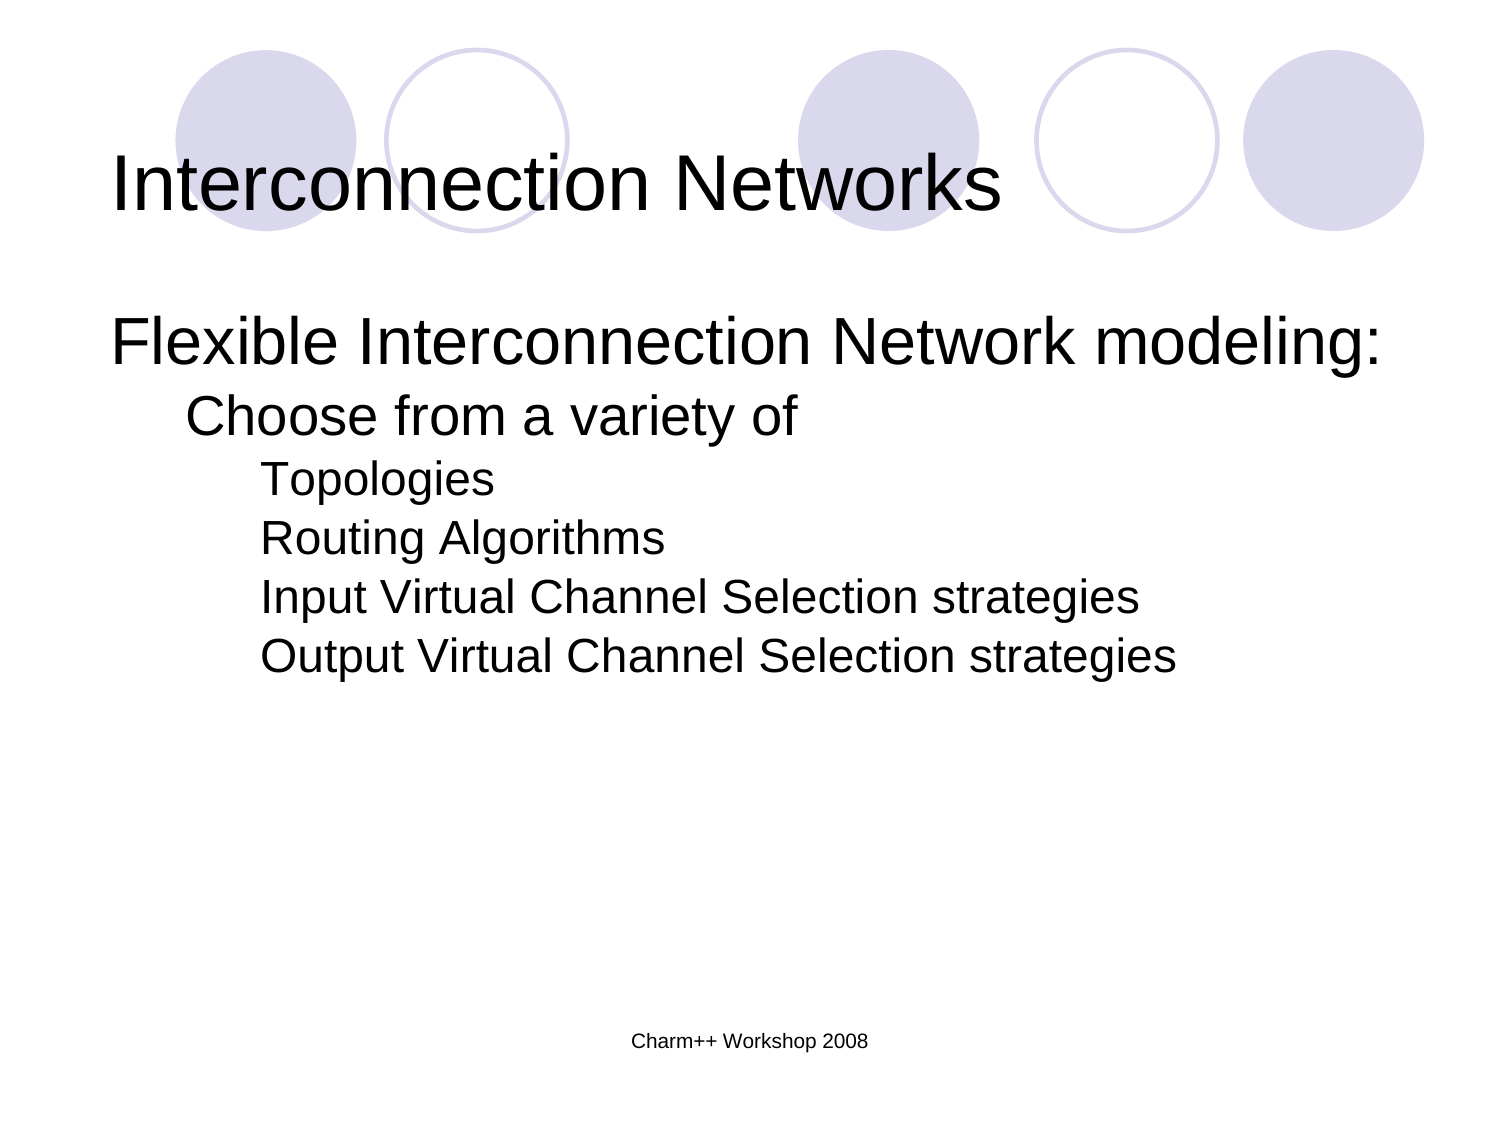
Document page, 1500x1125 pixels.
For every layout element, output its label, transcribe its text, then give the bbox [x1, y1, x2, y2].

title Interconnection Networks [110, 93, 1392, 282]
list Flexible Interconnection Network modeling: Choose from a variety of Topologies Routing Algorithms Input Virtual Channel Selection strategies Output Virtual Channel Selection strategies [110, 312, 1392, 1022]
